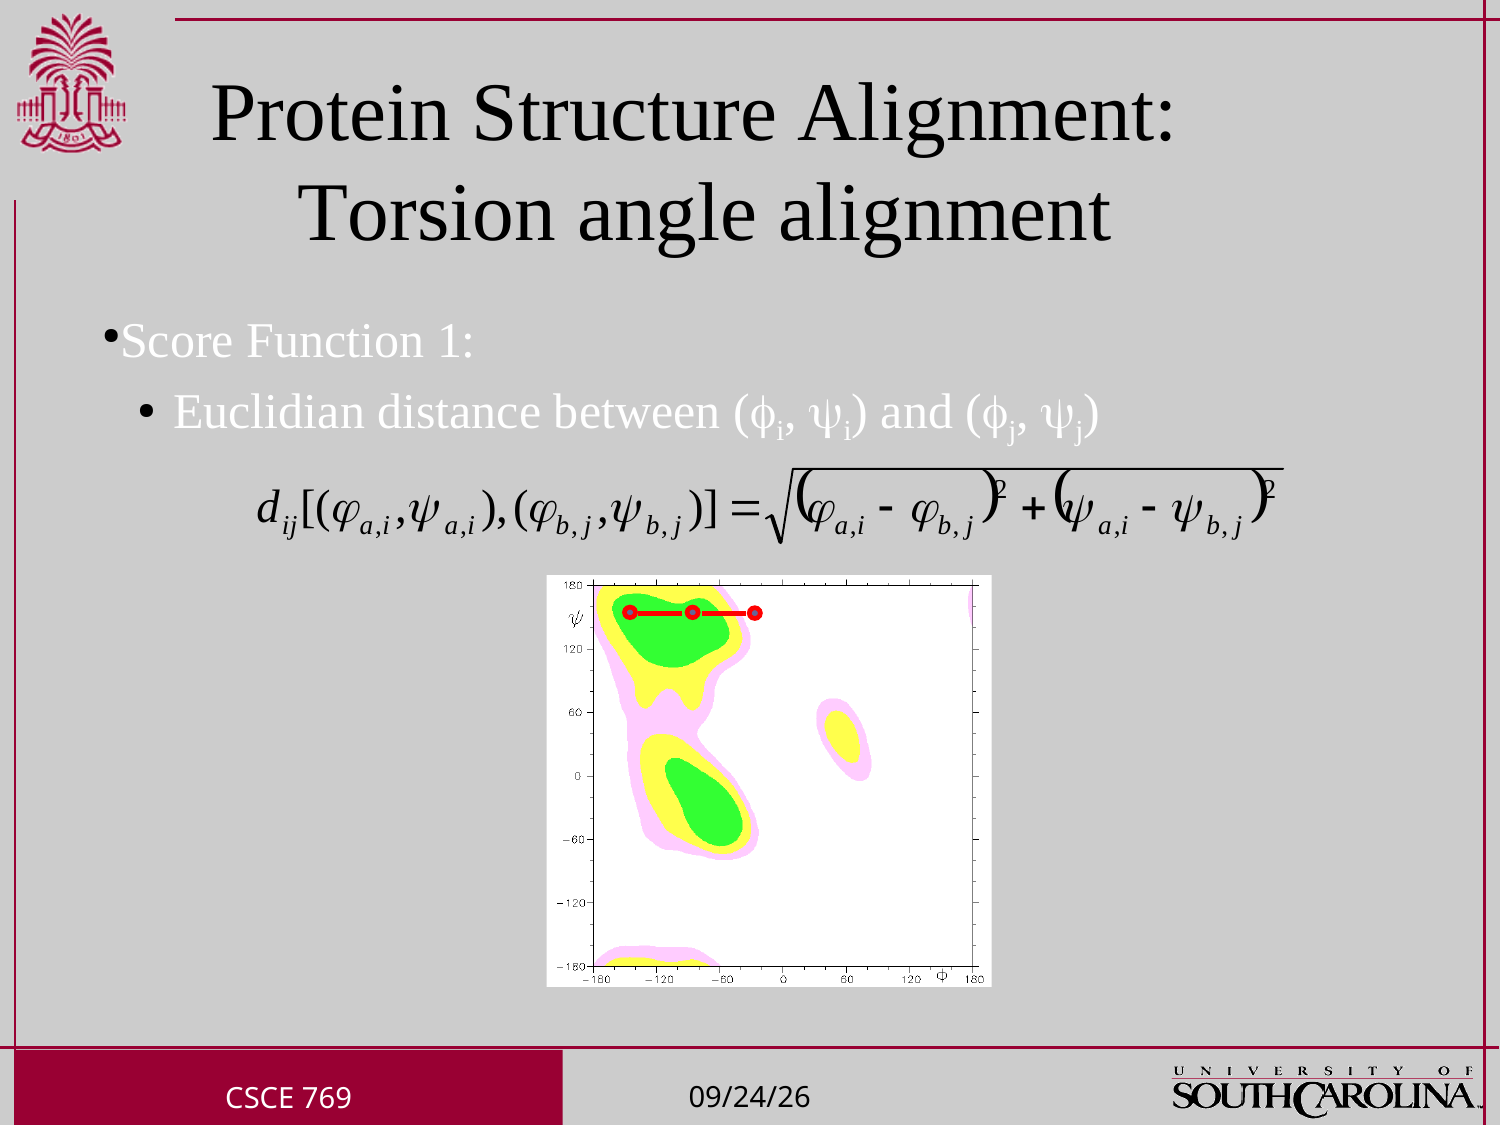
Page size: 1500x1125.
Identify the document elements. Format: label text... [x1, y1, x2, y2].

text_box Score Function 1: Euclidian distance between (i, i) and (j, j) [87, 299, 1426, 963]
text_box [749, 607, 761, 619]
picture [1162, 1049, 1483, 1125]
picture [12, 12, 131, 155]
chart [249, 456, 1293, 554]
title Protein Structure Alignment: Torsion angle alignment [87, 49, 1323, 266]
picture [546, 963, 992, 987]
